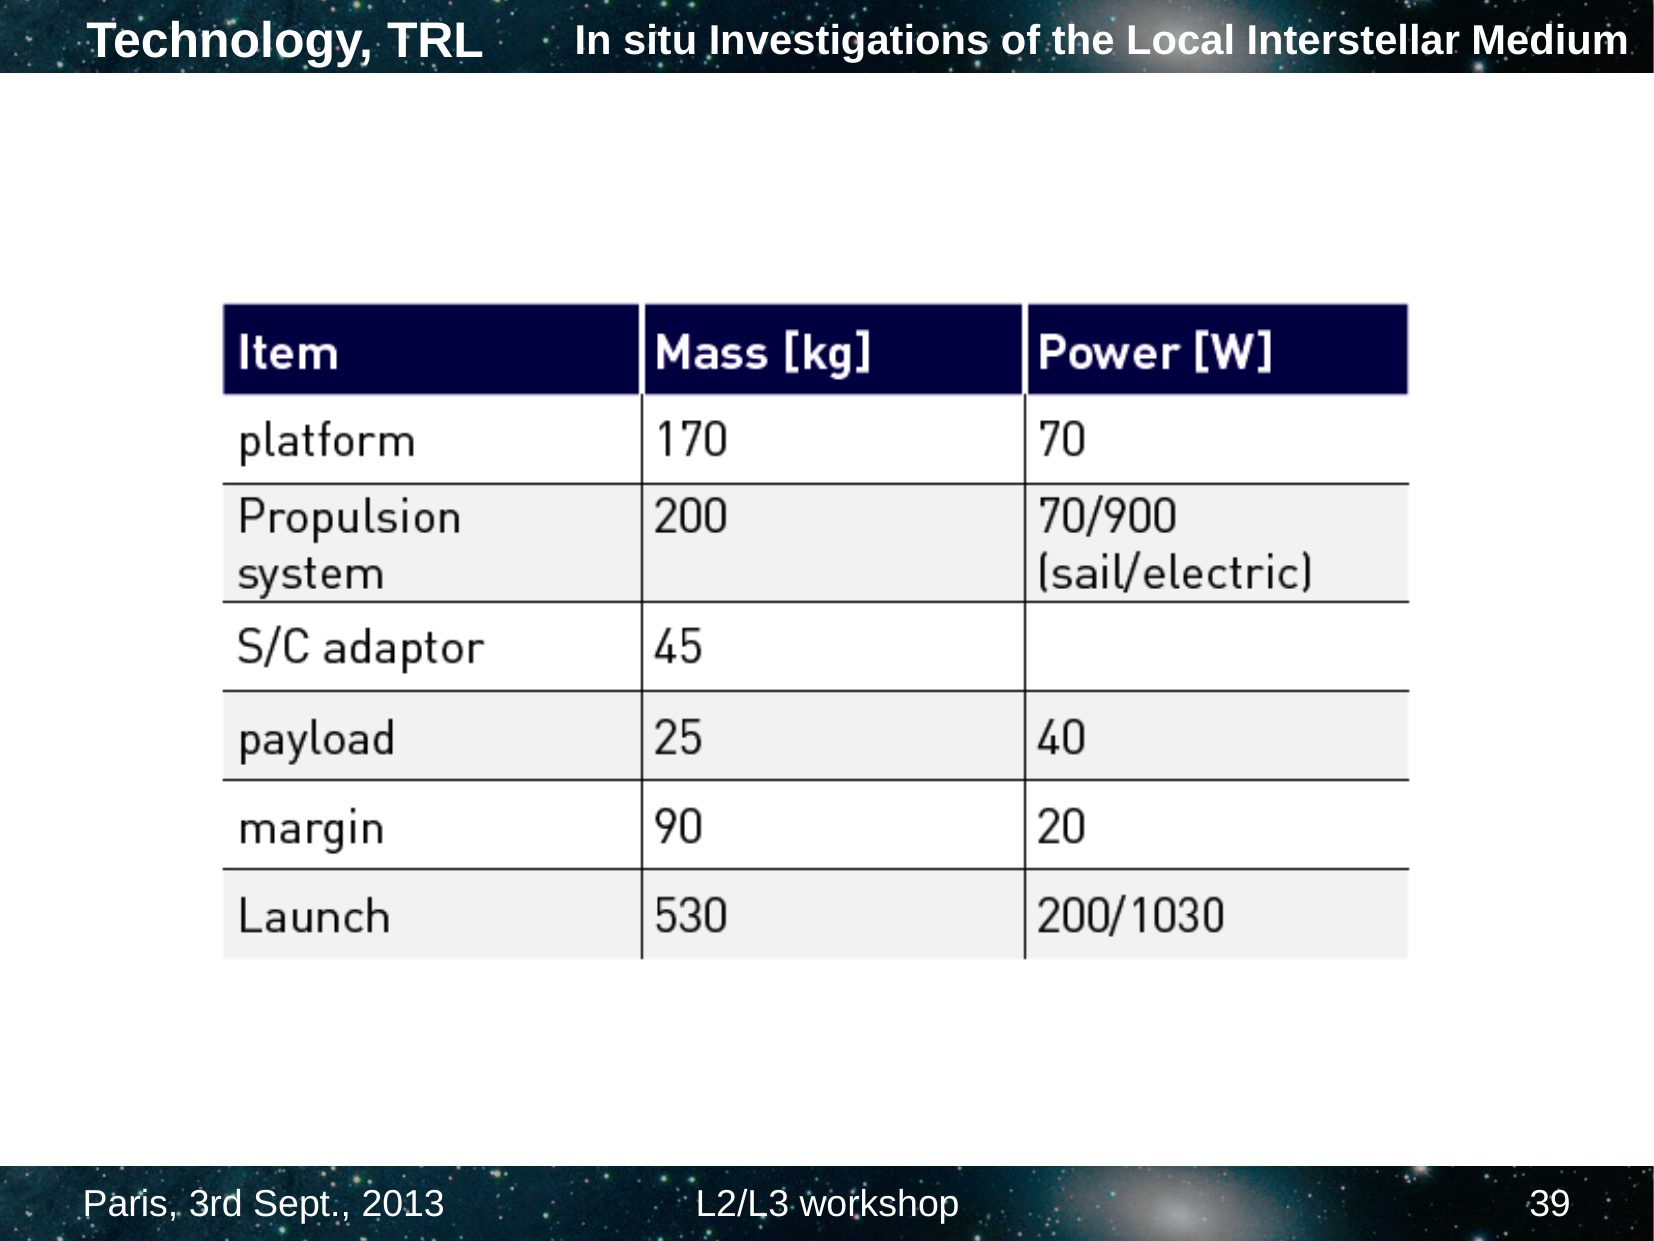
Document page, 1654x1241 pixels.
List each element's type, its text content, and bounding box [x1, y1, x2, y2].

text_box Technology, TRL [71, 0, 499, 71]
picture [416, 0, 1654, 73]
picture [428, 1193, 438, 1201]
picture [0, 0, 248, 73]
picture [438, 1212, 443, 1222]
picture [0, 1166, 1654, 1241]
picture [217, 297, 1418, 970]
